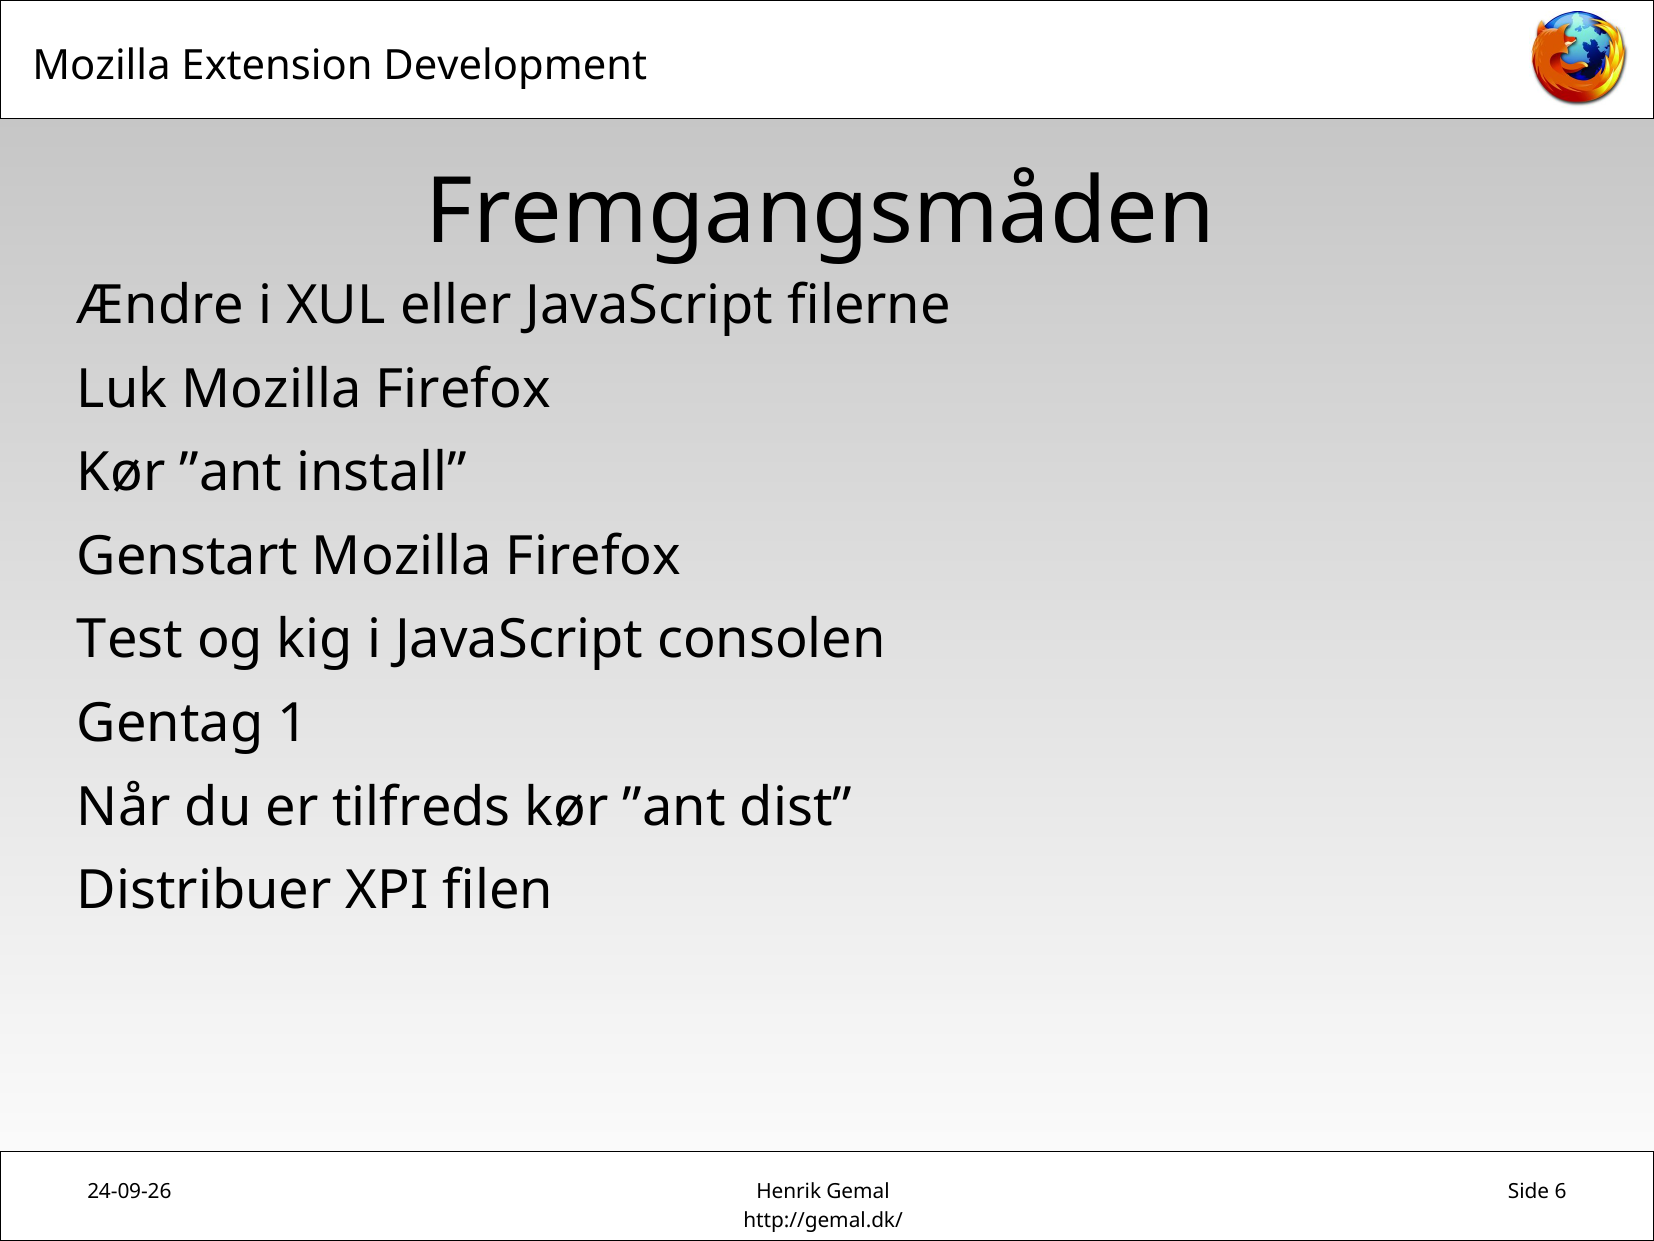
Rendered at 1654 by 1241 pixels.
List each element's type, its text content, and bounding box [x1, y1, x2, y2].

title Fremgangsmåden [76, 147, 1565, 265]
picture [1529, 11, 1630, 108]
list Ændre i XUL eller JavaScript filerne Luk Mozilla Firefox Kør ”ant install” Genstart Mozilla Firefox Test og kig i JavaScript consolen Gentag 1 Når du er tilfreds kør ”ant dist” Distribuer XPI filen [59, 265, 1595, 1152]
